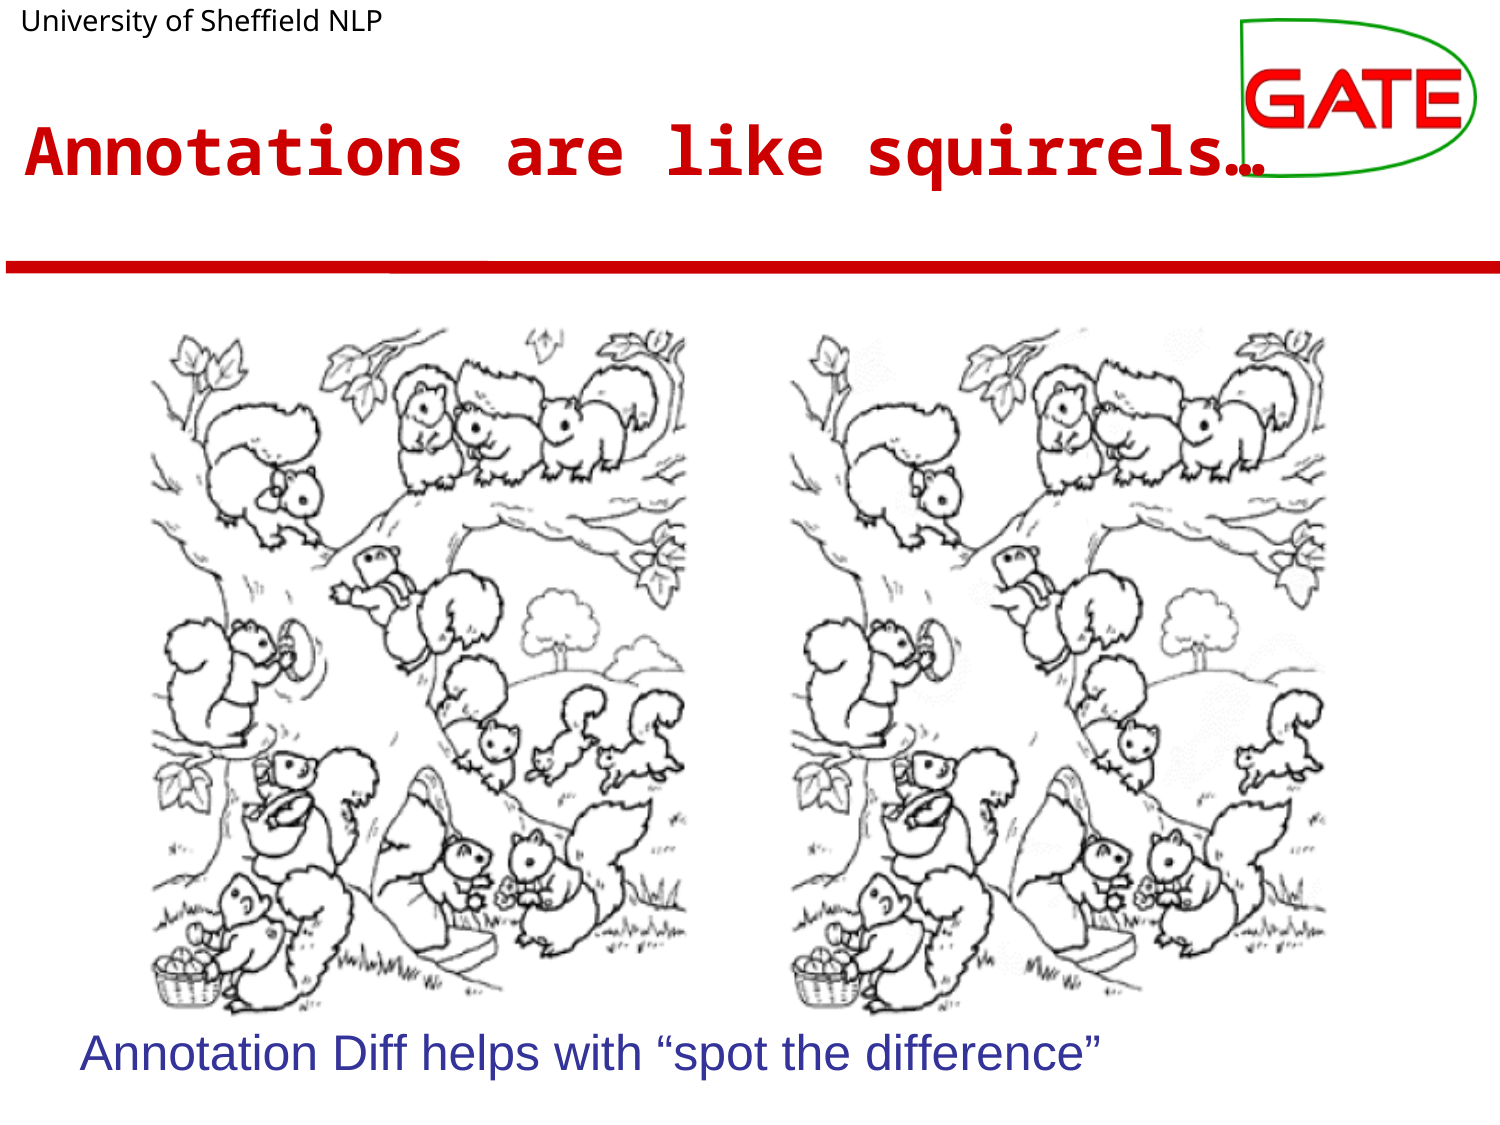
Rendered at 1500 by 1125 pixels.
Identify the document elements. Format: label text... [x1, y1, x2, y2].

picture [1240, 18, 1477, 178]
text_box Annotation Diff helps with “spot the difference” [64, 1014, 1500, 1091]
picture [147, 295, 1329, 1014]
text_box Annotations are like squirrels… [10, 40, 1359, 258]
